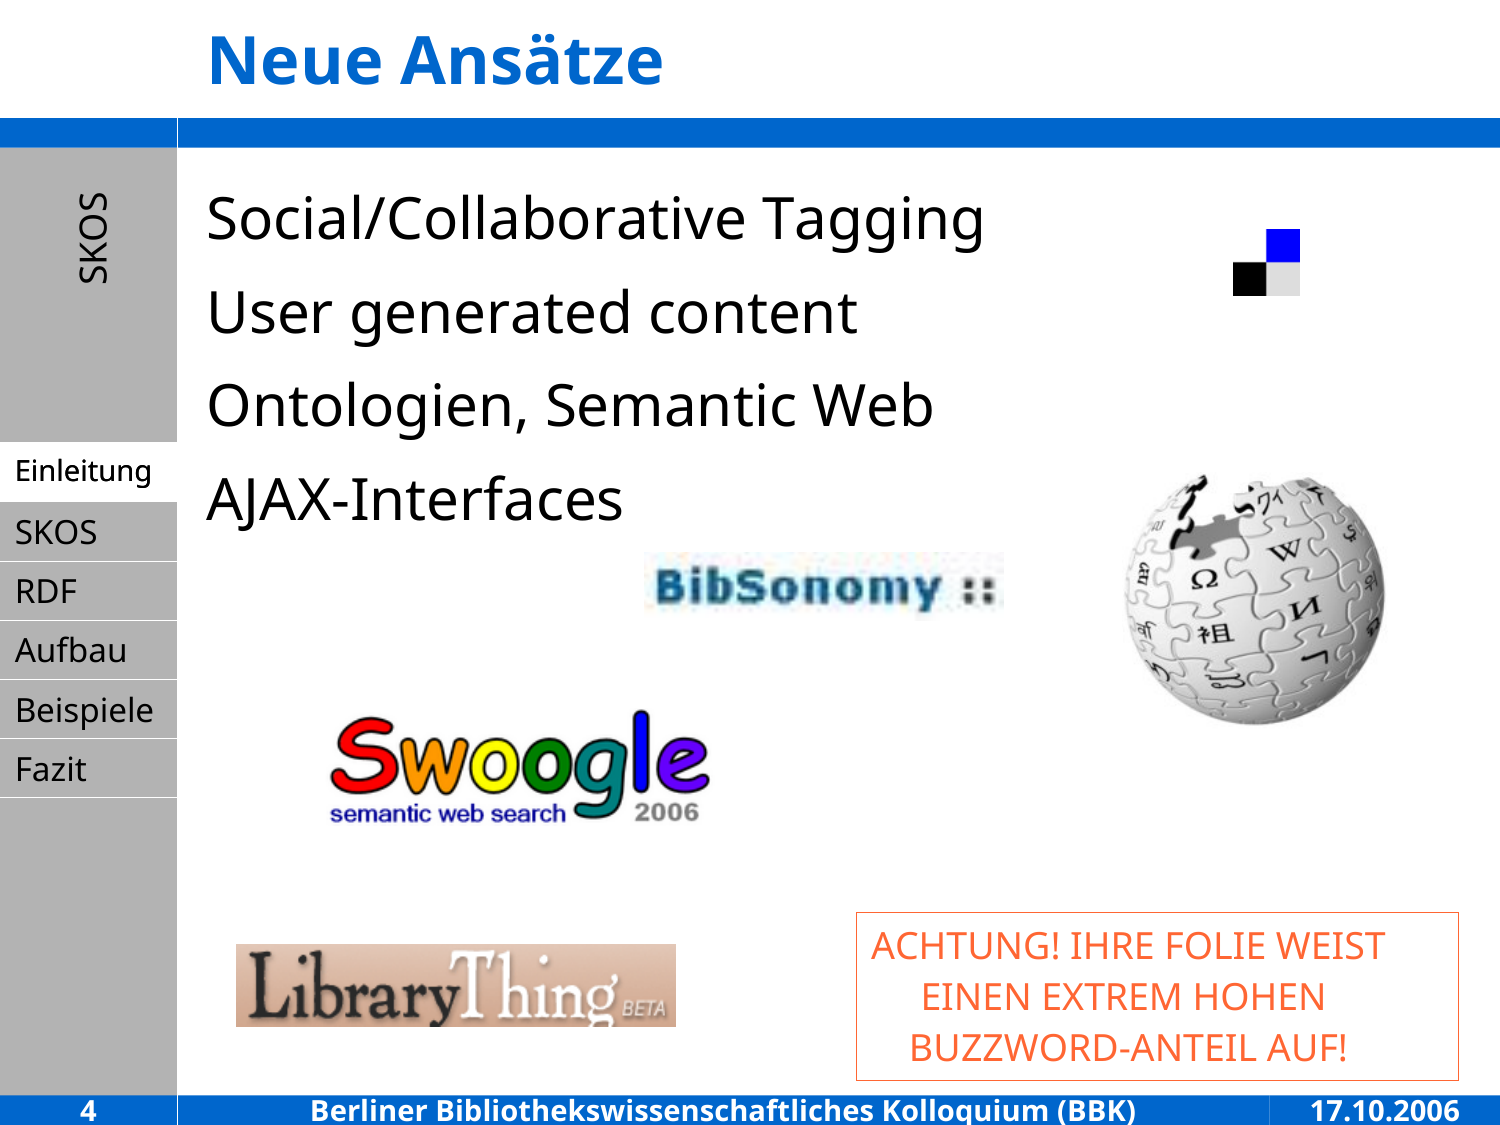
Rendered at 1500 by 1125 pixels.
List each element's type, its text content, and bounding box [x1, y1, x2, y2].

picture [324, 708, 716, 826]
picture [236, 944, 676, 1027]
list Social/Collaborative Tagging User generated content Ontologien, Semantic Web AJAX-Interfaces [206, 177, 1471, 532]
picture [644, 552, 1004, 621]
text_box Einleitung [0, 442, 178, 502]
text_box ACHTUNG! IHRE FOLIE WEIST EINEN EXTREM HOHEN BUZZWORD-ANTEIL AUF! [856, 912, 1459, 1063]
picture [1122, 472, 1388, 739]
picture [1233, 229, 1300, 296]
title Neue Ansätze [206, 0, 1477, 119]
